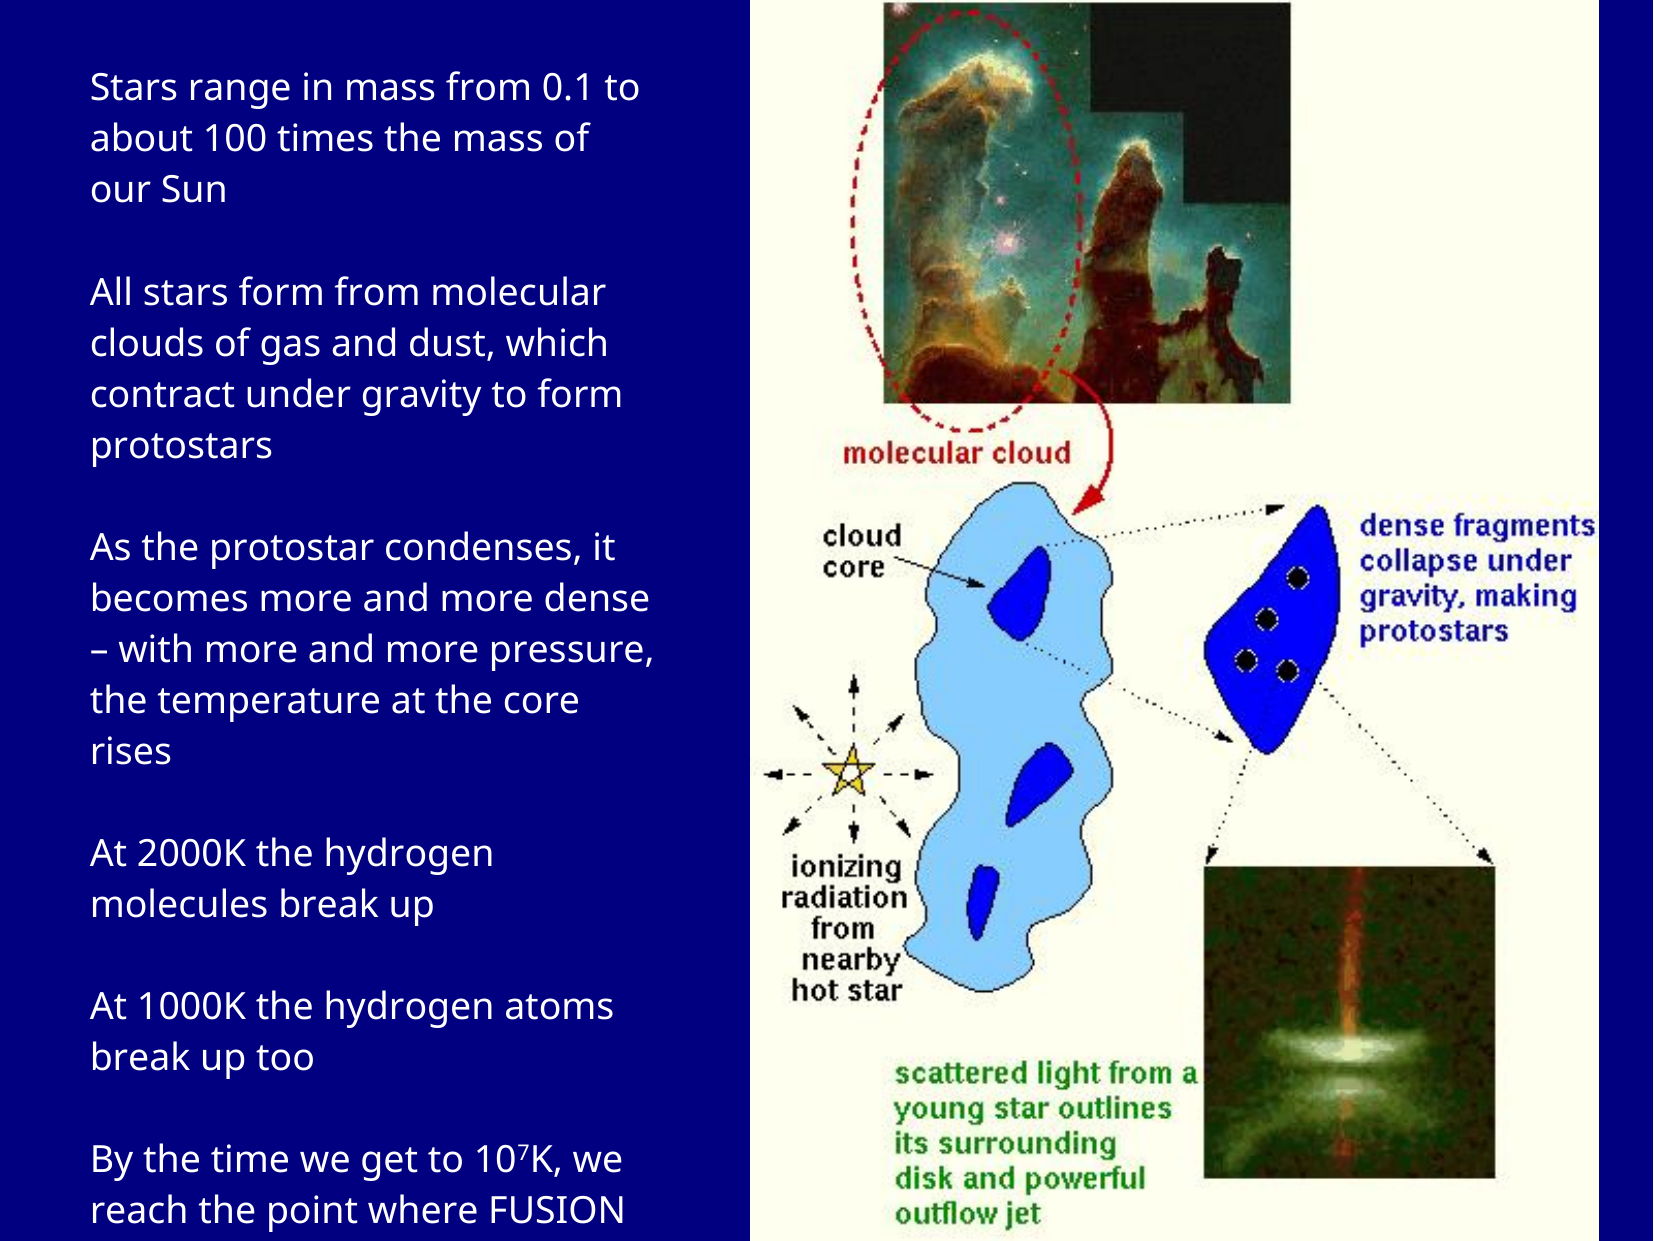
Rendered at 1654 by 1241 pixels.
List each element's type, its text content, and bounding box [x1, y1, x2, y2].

text_box Stars range in mass from 0.1 to about 100 times the mass of our Sun All stars form from molecular clouds of gas and dust, which contract under gravity to form protostars As the protostar condenses, it becomes more and more dense – with more and more pressure, the temperature at the core rises At 2000K the hydrogen molecules break up At 1000K the hydrogen atoms break up too By the time we get to 107K, we reach the point where FUSION is possible; and a star is born [75, 53, 676, 1109]
picture [750, 0, 1599, 1241]
